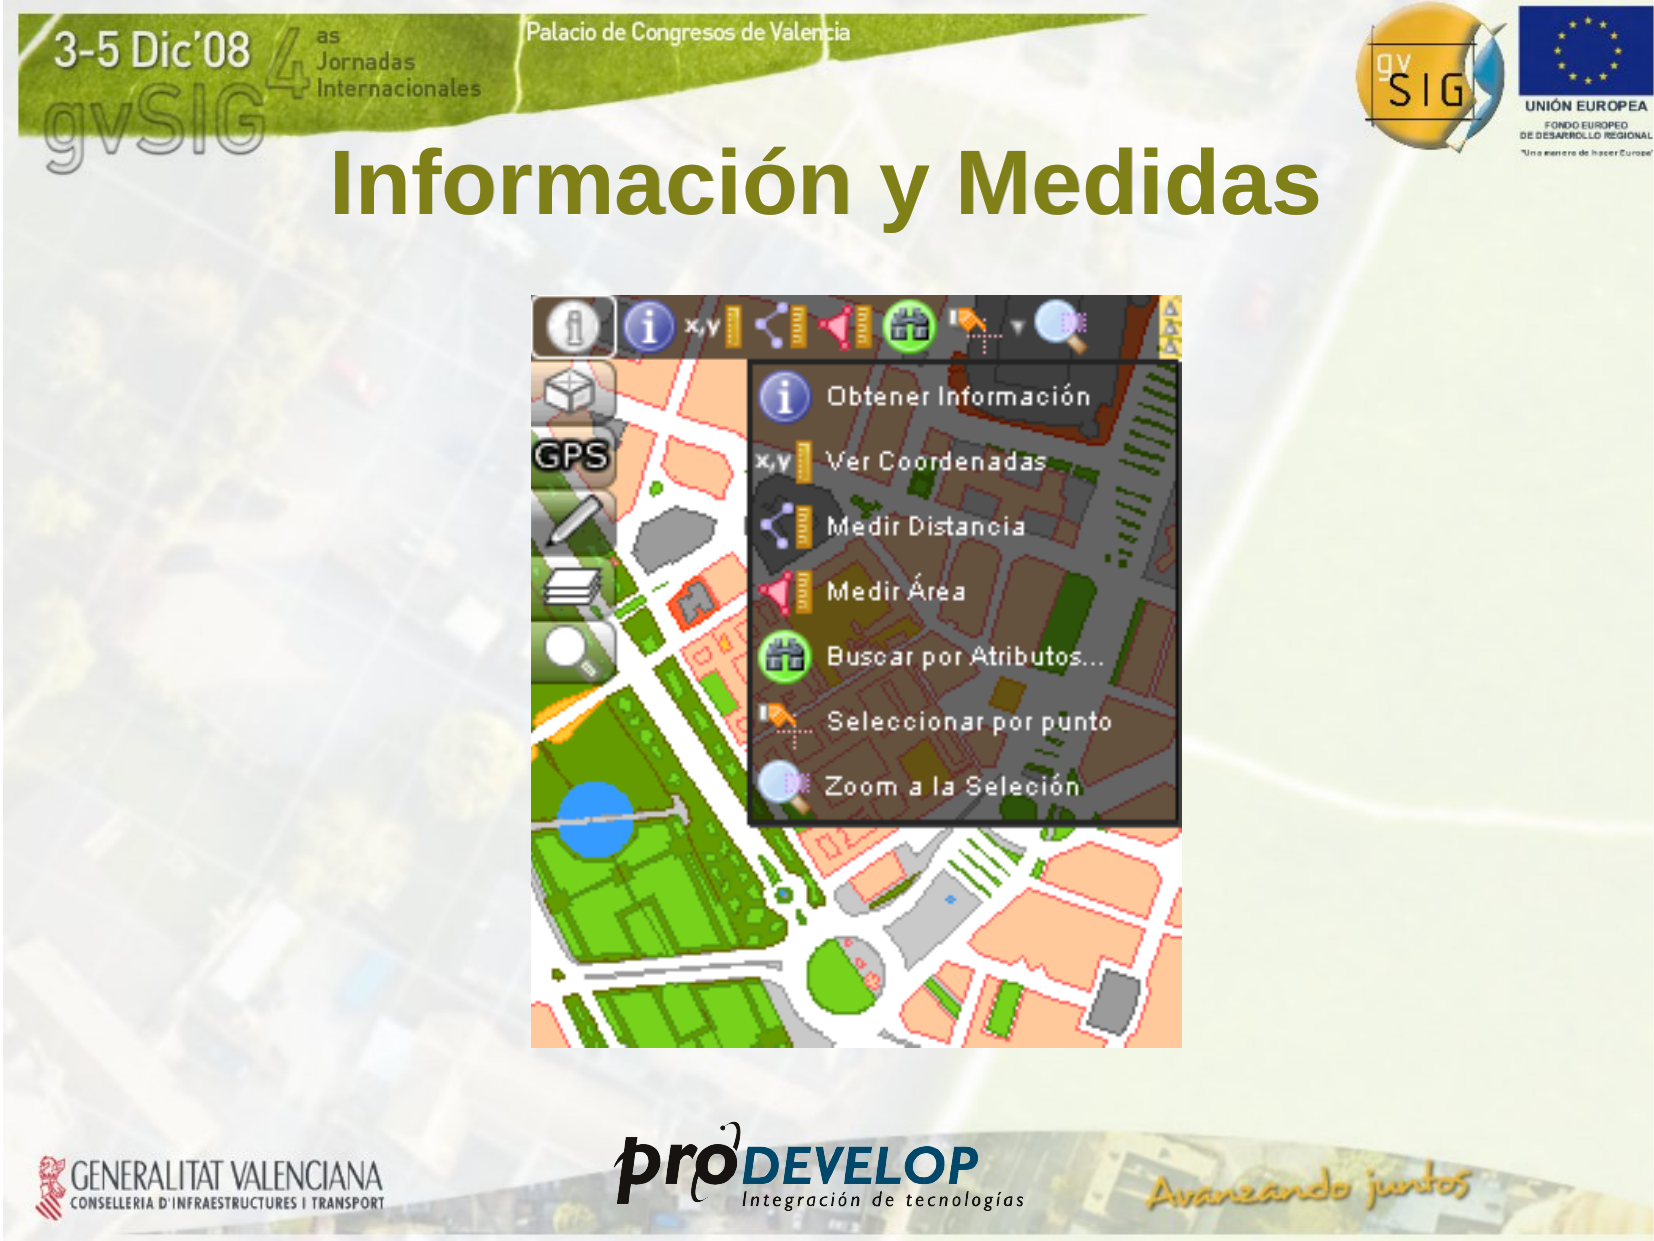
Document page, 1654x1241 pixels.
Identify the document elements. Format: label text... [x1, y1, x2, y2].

picture [3, 0, 1654, 1241]
title Información y Medidas [82, 78, 1571, 287]
